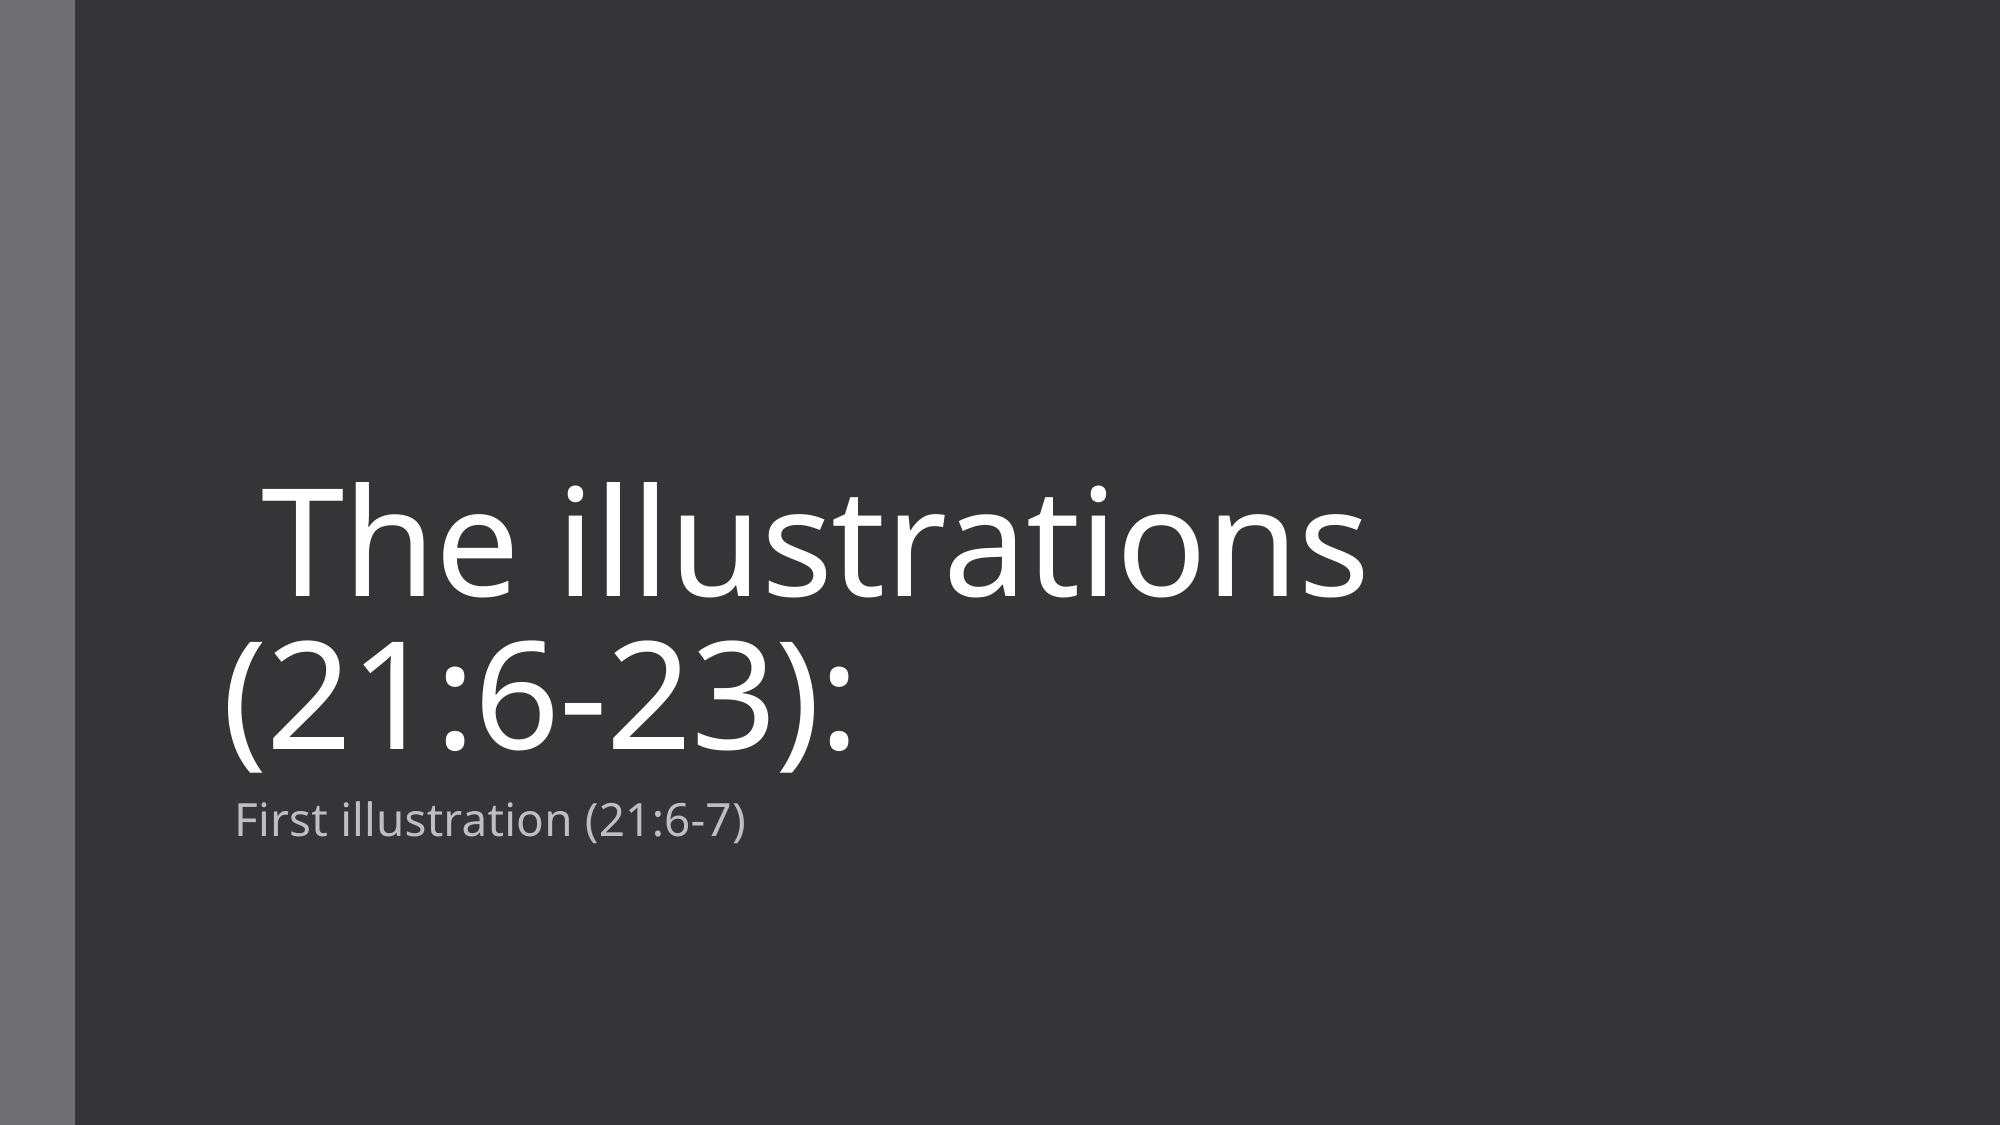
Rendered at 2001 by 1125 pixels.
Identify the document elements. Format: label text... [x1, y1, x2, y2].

title The illustrations (21:6-23): [206, 124, 1752, 787]
subtitle First illustration (21:6-7) [206, 787, 1752, 1066]
